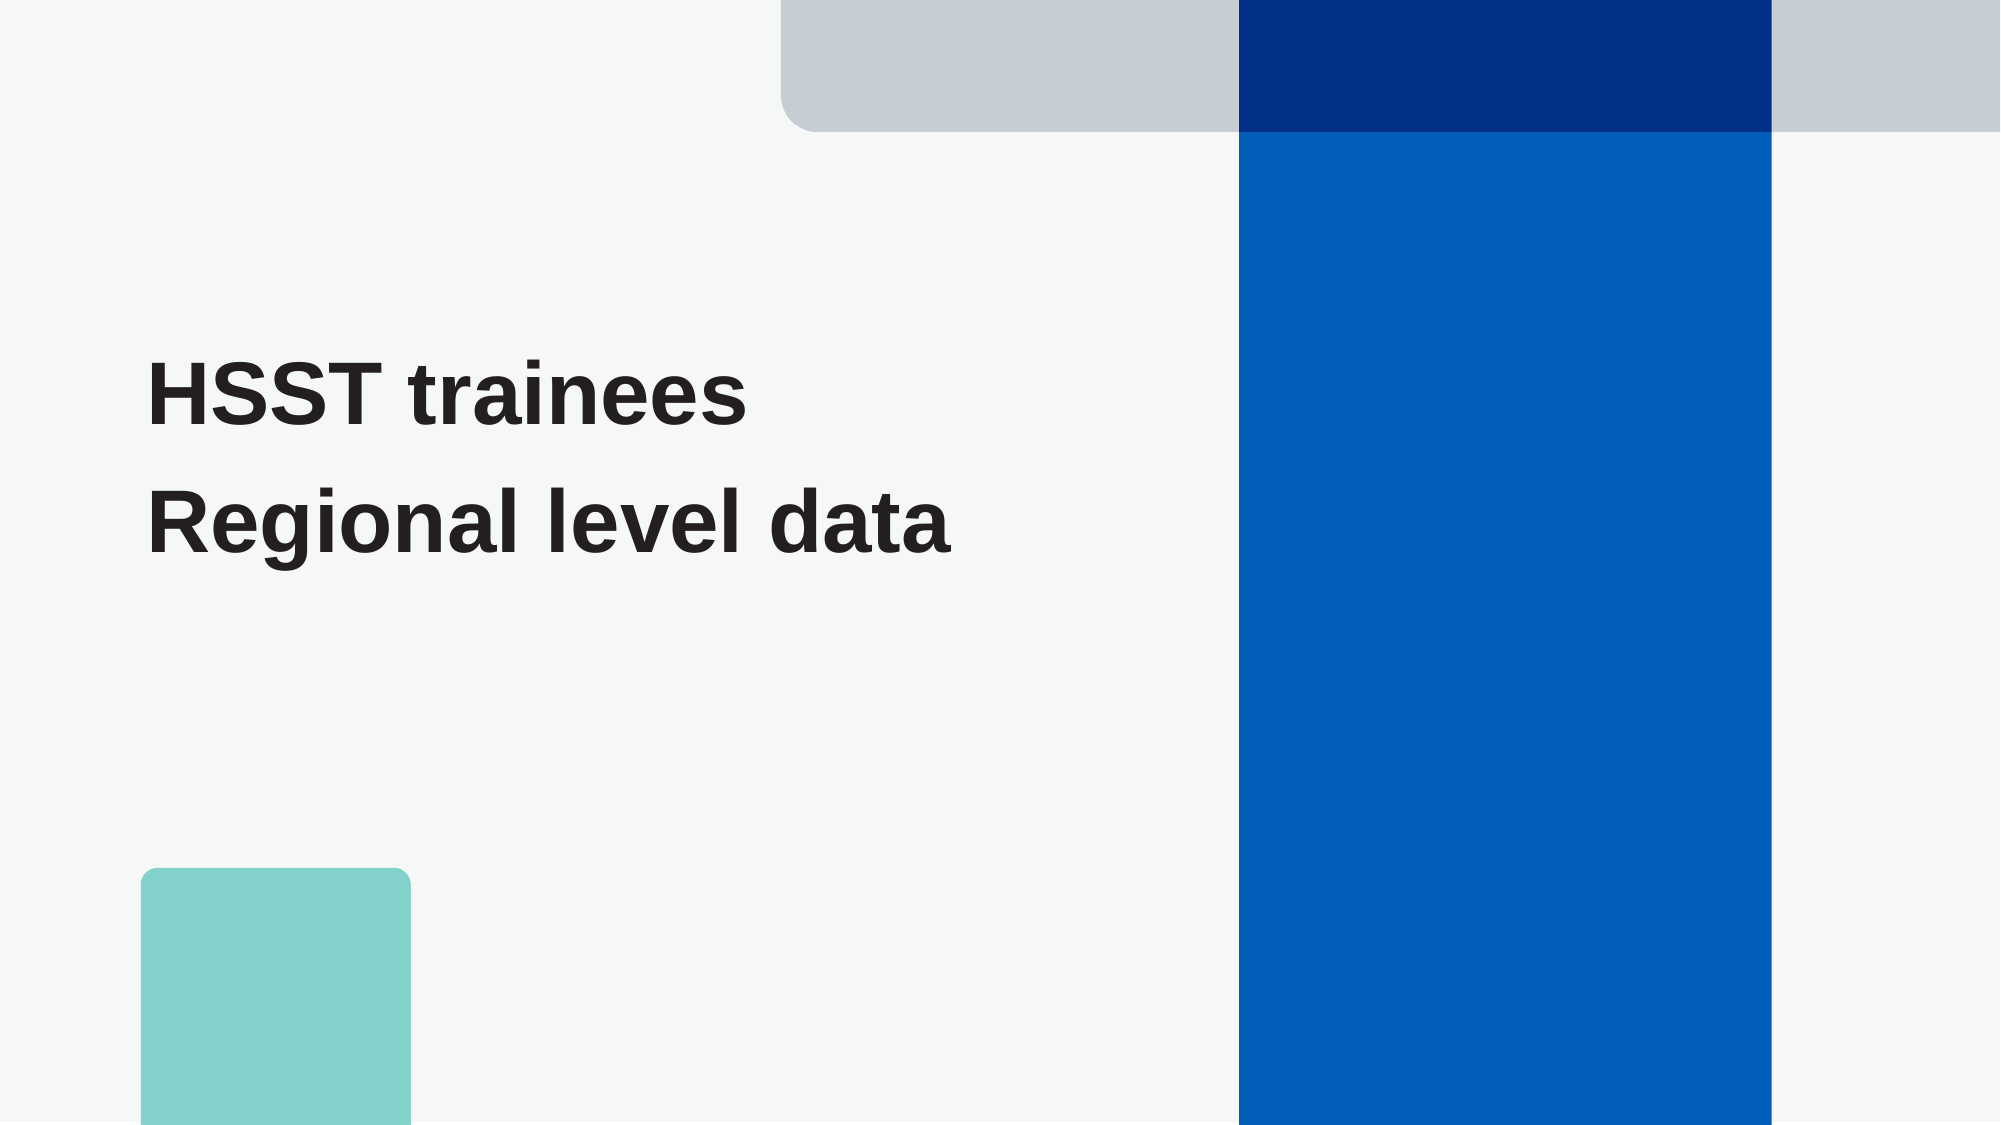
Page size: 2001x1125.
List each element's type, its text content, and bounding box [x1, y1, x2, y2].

list HSST trainees Regional level data [146, 314, 1079, 572]
